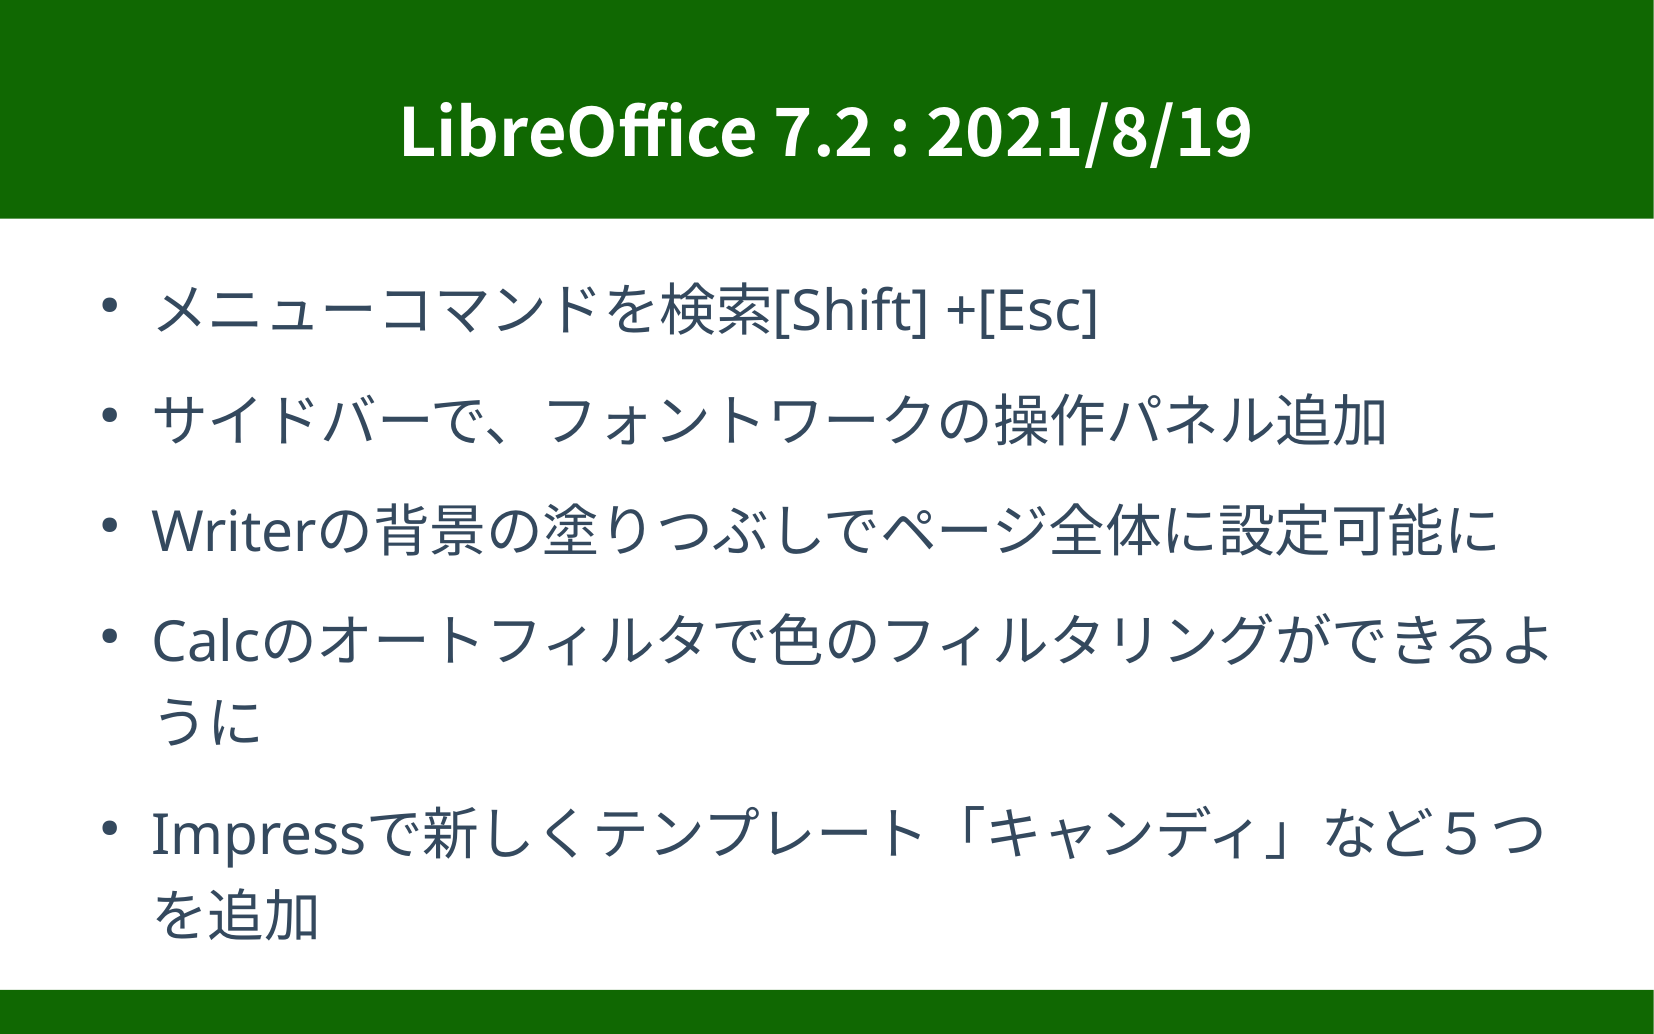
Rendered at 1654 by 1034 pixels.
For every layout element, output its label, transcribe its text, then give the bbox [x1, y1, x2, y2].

title LibreOffice 7.2 : 2021/8/19 [82, 41, 1571, 214]
list メニューコマンドを検索[Shift] +[Esc] サイドバーで、フォントワークの操作パネル追加 Writerの背景の塗りつぶしでページ全体に設定可能に Calcのオートフィルタで色のフィルタリングができるように Impressで新しくテンプレート「キャンディ」など５つを追加 [82, 265, 1571, 957]
